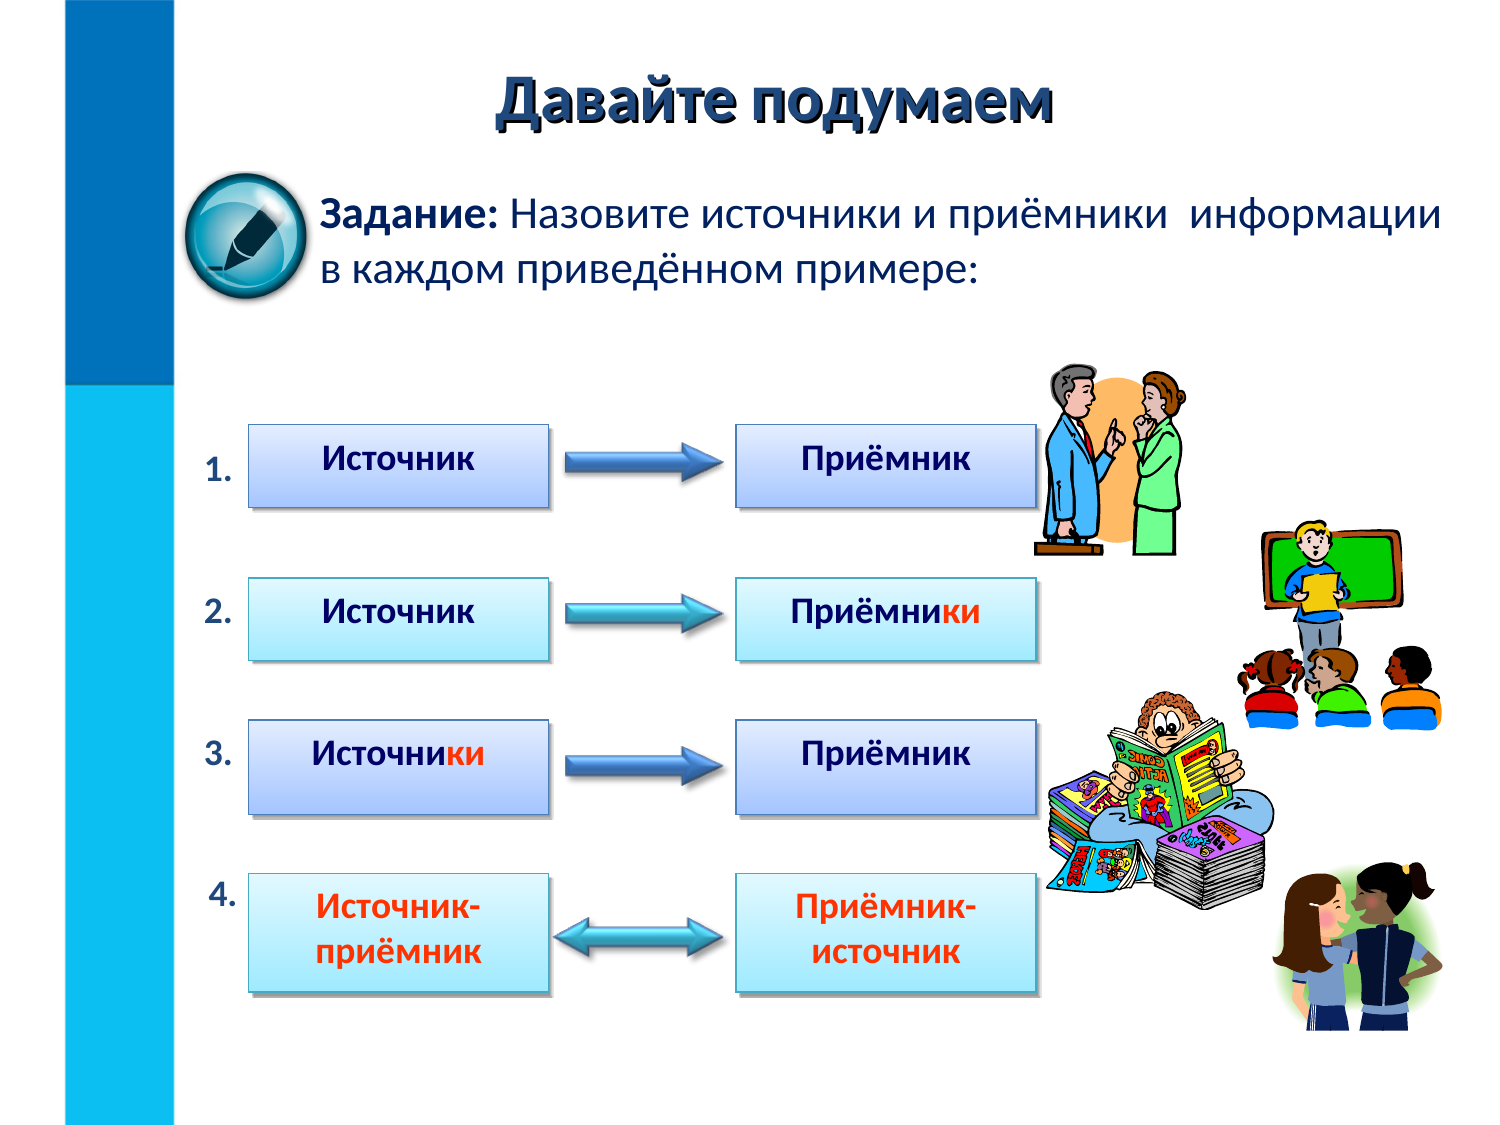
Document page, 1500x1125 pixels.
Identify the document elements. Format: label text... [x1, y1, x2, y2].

list Задание: Назовите источники и приёмники информации в каждом приведённом примере: [304, 175, 1465, 317]
text_box Источники [248, 720, 549, 815]
picture [0, 0, 1500, 1125]
text_box 2. [189, 578, 267, 639]
text_box Источник [248, 424, 549, 508]
text_box Давайте подумаем [99, 0, 1451, 188]
text_box Источник [248, 578, 549, 661]
text_box 4. [193, 861, 271, 923]
text_box Приёмник-источник [735, 873, 1036, 992]
text_box Приёмник [735, 720, 1036, 815]
text_box 3. [189, 720, 267, 781]
text_box Источник-приёмник [248, 873, 549, 992]
text_box Приёмники [735, 578, 1036, 661]
text_box 1. [189, 436, 267, 497]
text_box Приёмник [735, 424, 1034, 508]
